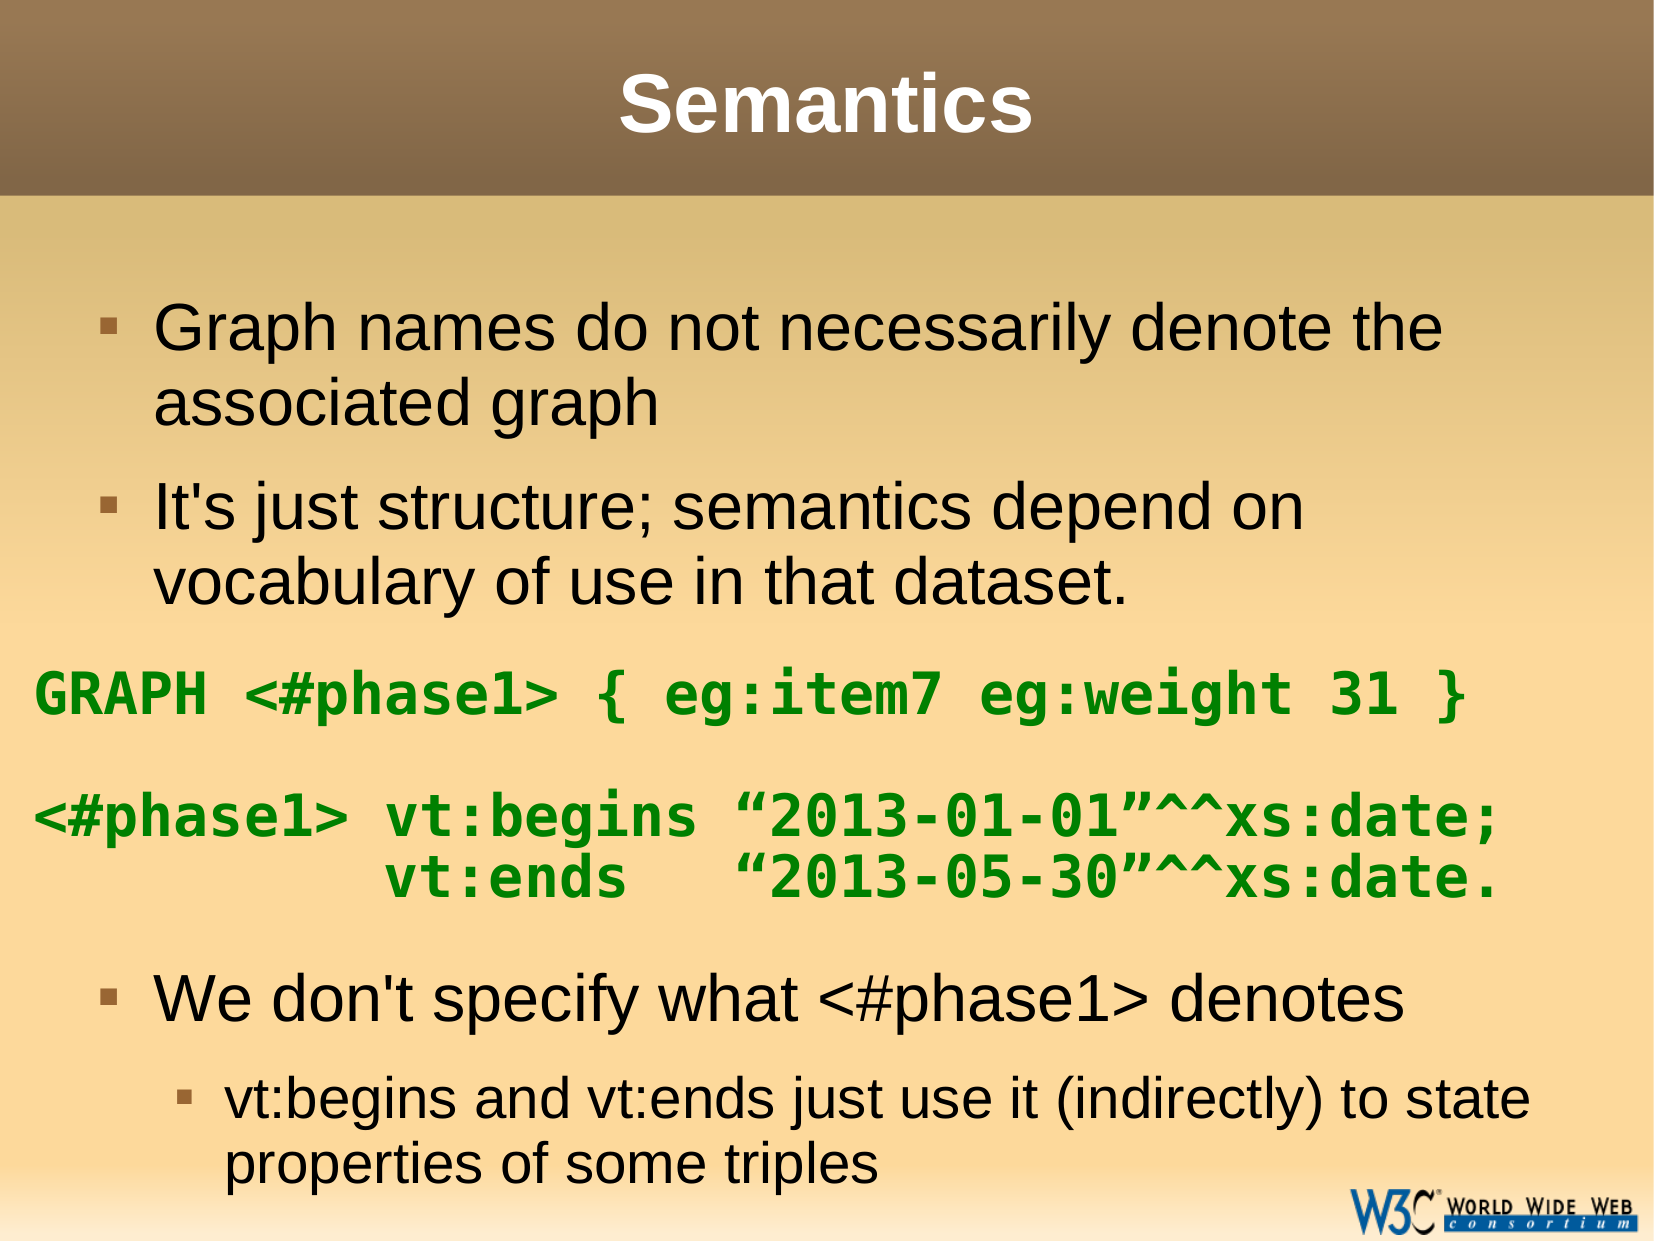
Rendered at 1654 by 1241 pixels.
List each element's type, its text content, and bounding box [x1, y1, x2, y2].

list Graph names do not necessarily denote the associated graph It's just structure; semantics depend on vocabulary of use in that dataset. We don't specify what <#phase1> denotes vt:begins and vt:ends just use it (indirectly) to state properties of some triples [82, 1020, 1571, 1196]
title Semantics [0, 0, 1654, 208]
picture [0, 208, 1654, 1241]
list Graph names do not necessarily denote the associated graph It's just structure; semantics depend on vocabulary of use in that dataset. We don't specify what <#phase1> denotes vt:begins and vt:ends just use it (indirectly) to state properties of some triples [82, 290, 1571, 604]
text_box GRAPH <#phase1> { eg:item7 eg:weight 31 } <#phase1> vt:begins “2013-01-01”^^xs:date; vt:ends “2013-05-30”^^xs:date. [29, 604, 1625, 1020]
